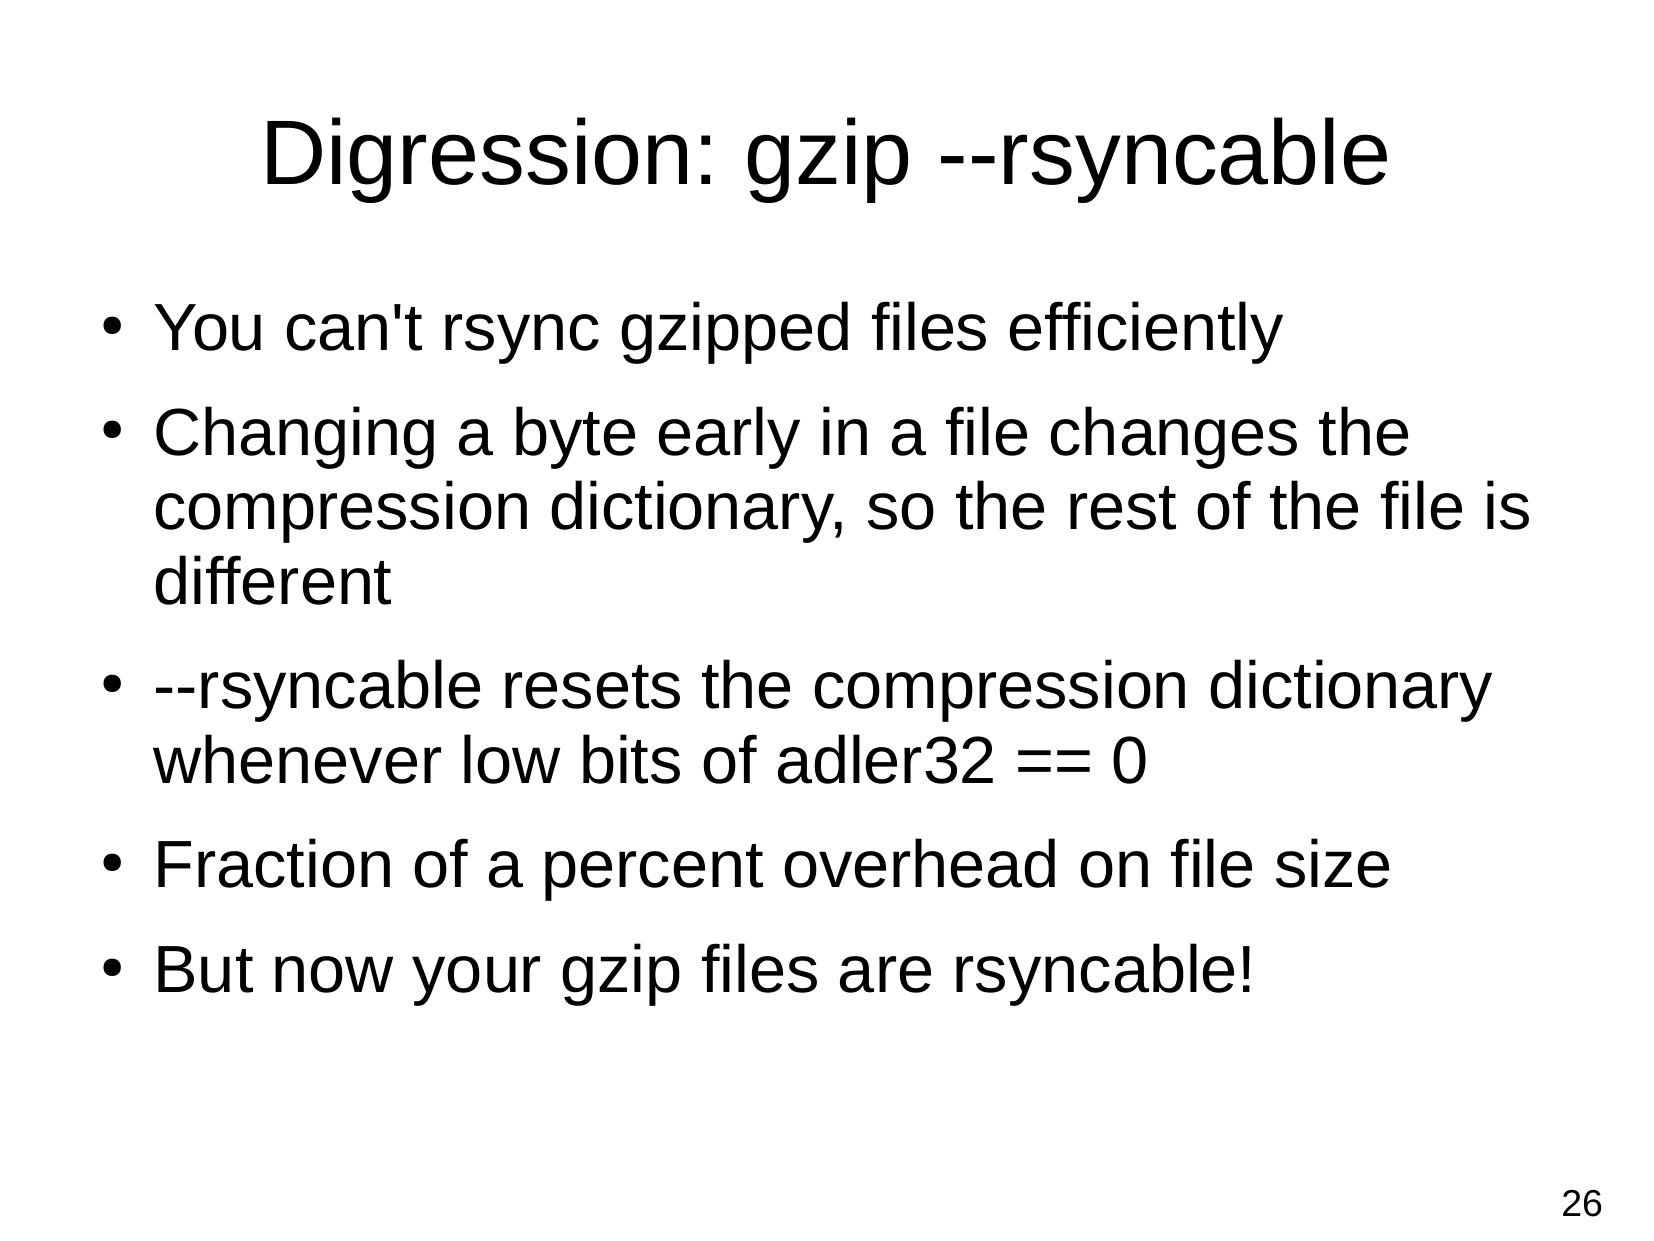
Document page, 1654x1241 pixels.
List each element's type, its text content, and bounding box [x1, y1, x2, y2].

text_box 26 [1546, 1174, 1619, 1232]
title Digression: gzip --rsyncable [82, 49, 1571, 257]
list You can't rsync gzipped files efficiently Changing a byte early in a file changes the compression dictionary, so the rest of the file is different --rsyncable resets the compression dictionary whenever low bits of adler32 == 0 Fraction of a percent overhead on file size But now your gzip files are rsyncable! [82, 290, 1571, 1109]
